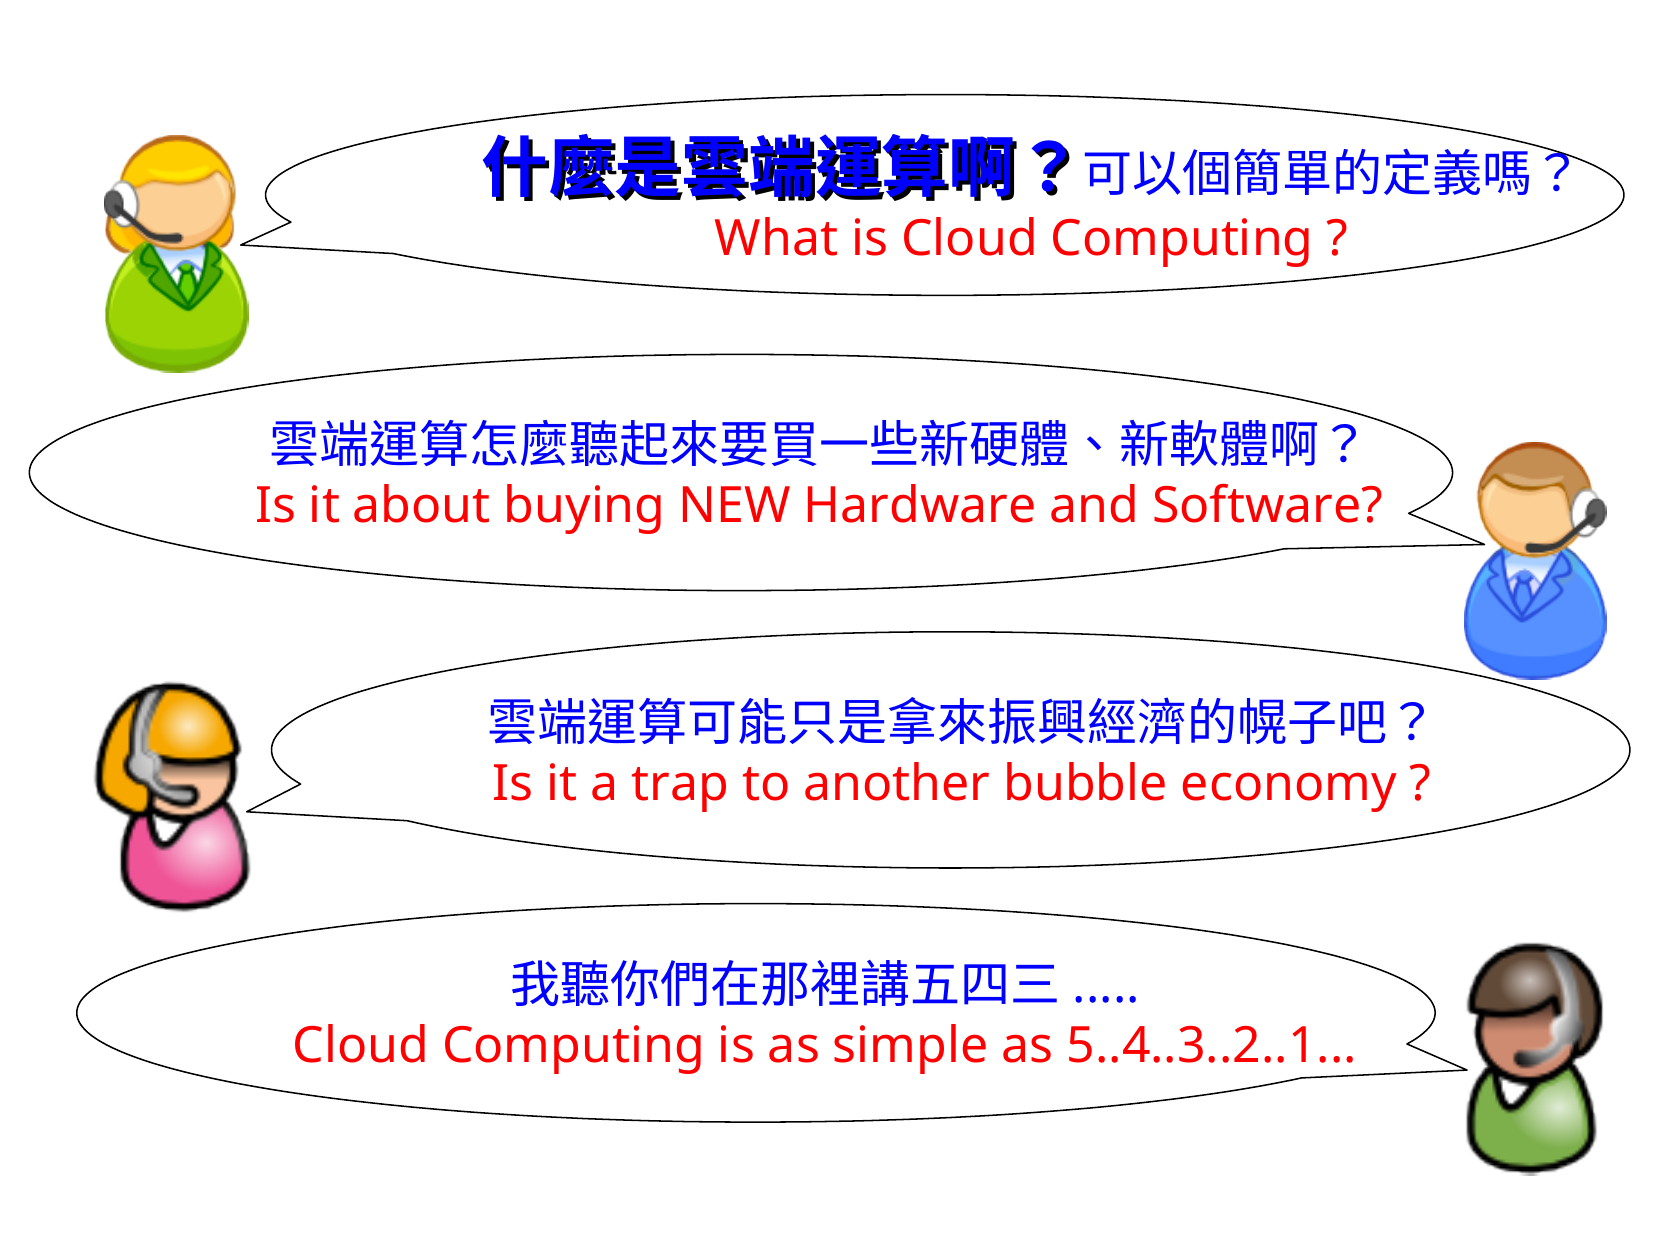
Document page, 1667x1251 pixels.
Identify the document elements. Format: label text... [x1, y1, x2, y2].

text_box 什麼是雲端運算啊？可以個簡單的定義嗎？ What is Cloud Computing ? [240, 94, 1624, 296]
picture [1417, 938, 1654, 1176]
text_box 雲端運算怎麼聽起來要買一些新硬體、新軟體啊？ Is it about buying NEW Hardware and Software? [29, 354, 1485, 591]
picture [59, 679, 296, 916]
text_box 我聽你們在那裡講五四三..... Cloud Computing is as simple as 5..4..3..2..1... [76, 903, 1468, 1123]
text_box 雲端運算可能只是拿來振興經濟的幌子吧？ Is it a trap to another bubble economy ? [246, 631, 1630, 868]
picture [104, 135, 249, 373]
picture [1464, 442, 1607, 680]
